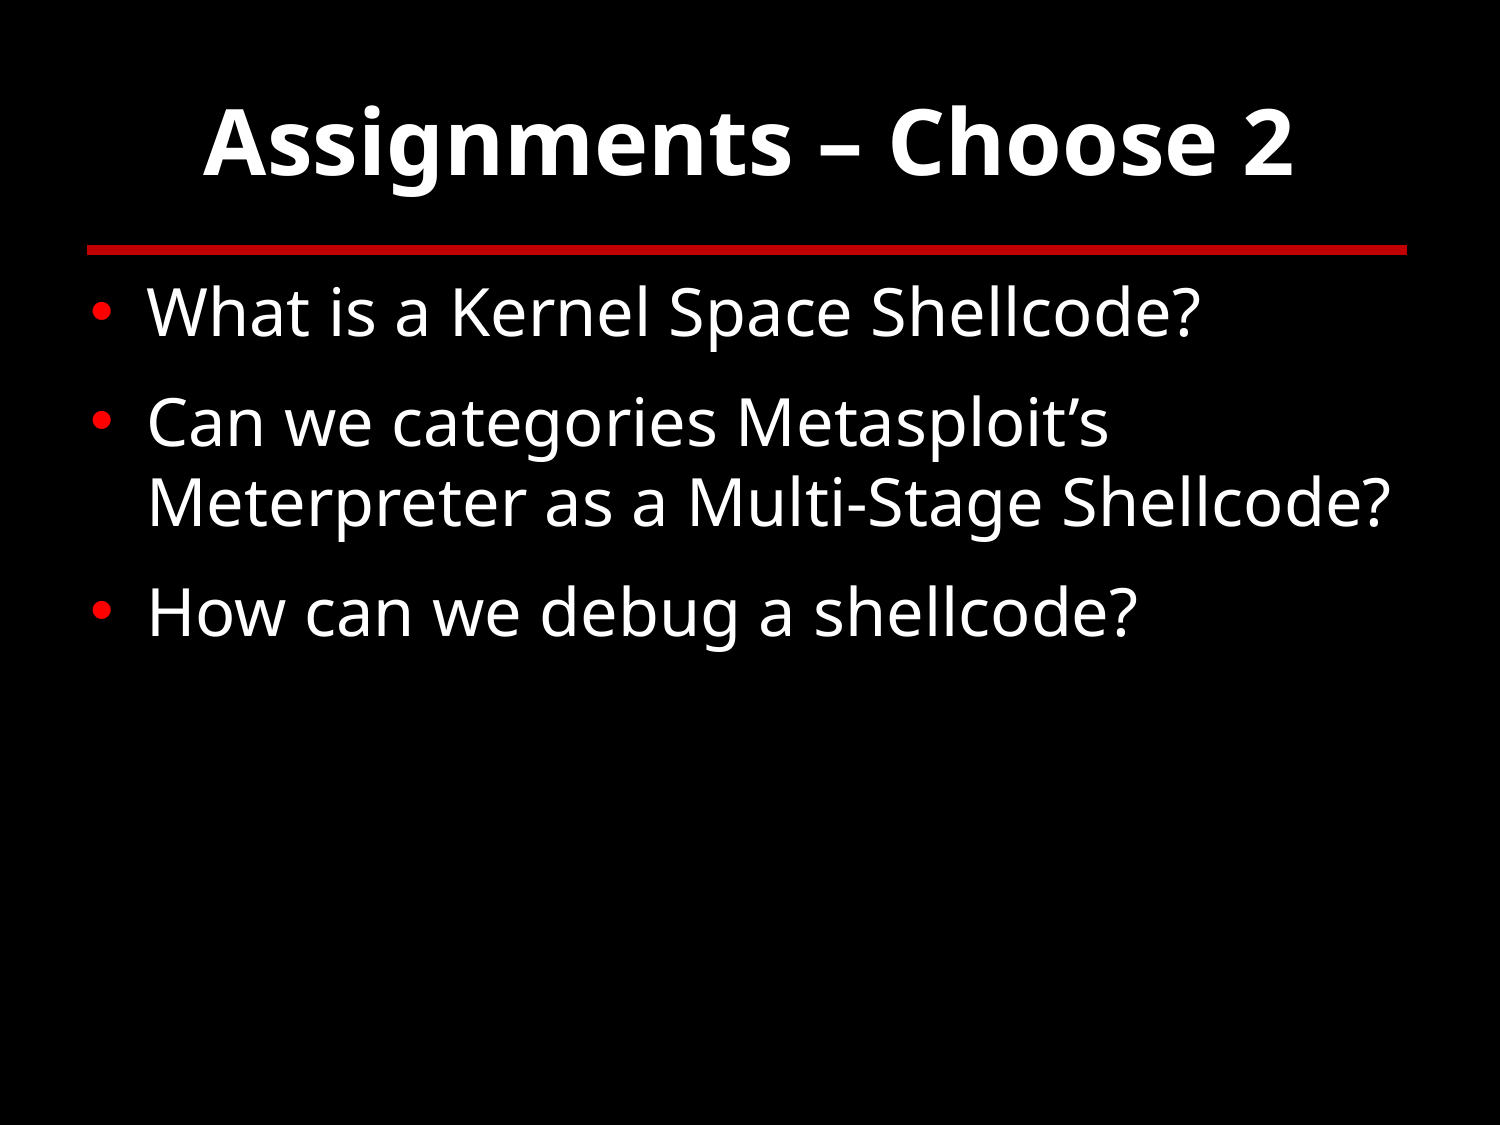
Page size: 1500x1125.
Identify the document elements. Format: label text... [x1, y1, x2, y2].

title Assignments – Choose 2 [75, 45, 1425, 233]
list What is a Kernel Space Shellcode? Can we categories Metasploit’s Meterpreter as a Multi-Stage Shellcode? How can we debug a shellcode? [75, 262, 1425, 1005]
